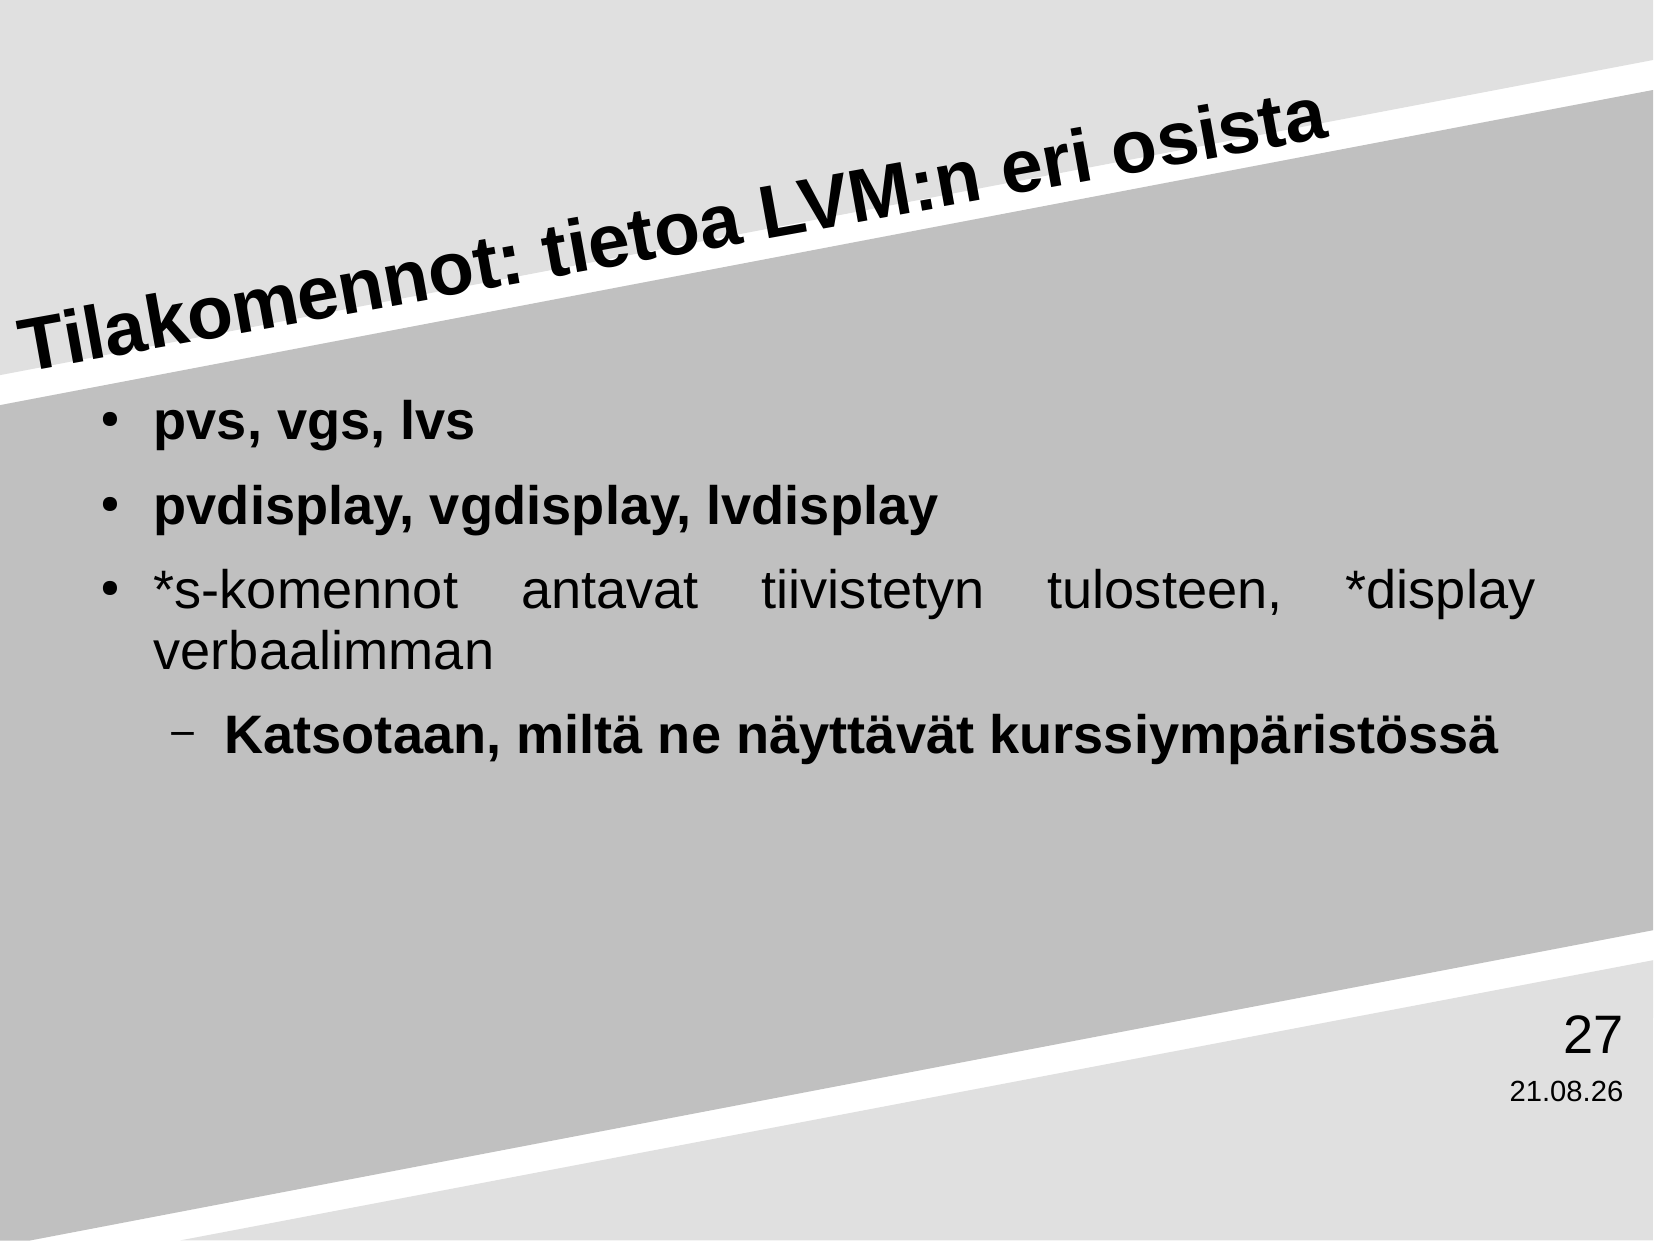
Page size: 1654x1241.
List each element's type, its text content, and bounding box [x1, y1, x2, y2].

list pvs, vgs, lvs pvdisplay, vgdisplay, lvdisplay *s-komennot antavat tiivistetyn tulosteen, *display verbaalimman Katsotaan, miltä ne näyttävät kurssiympäristössä [82, 390, 1538, 1111]
title Tilakomennot: tietoa LVM:n eri osista [0, 0, 1522, 455]
